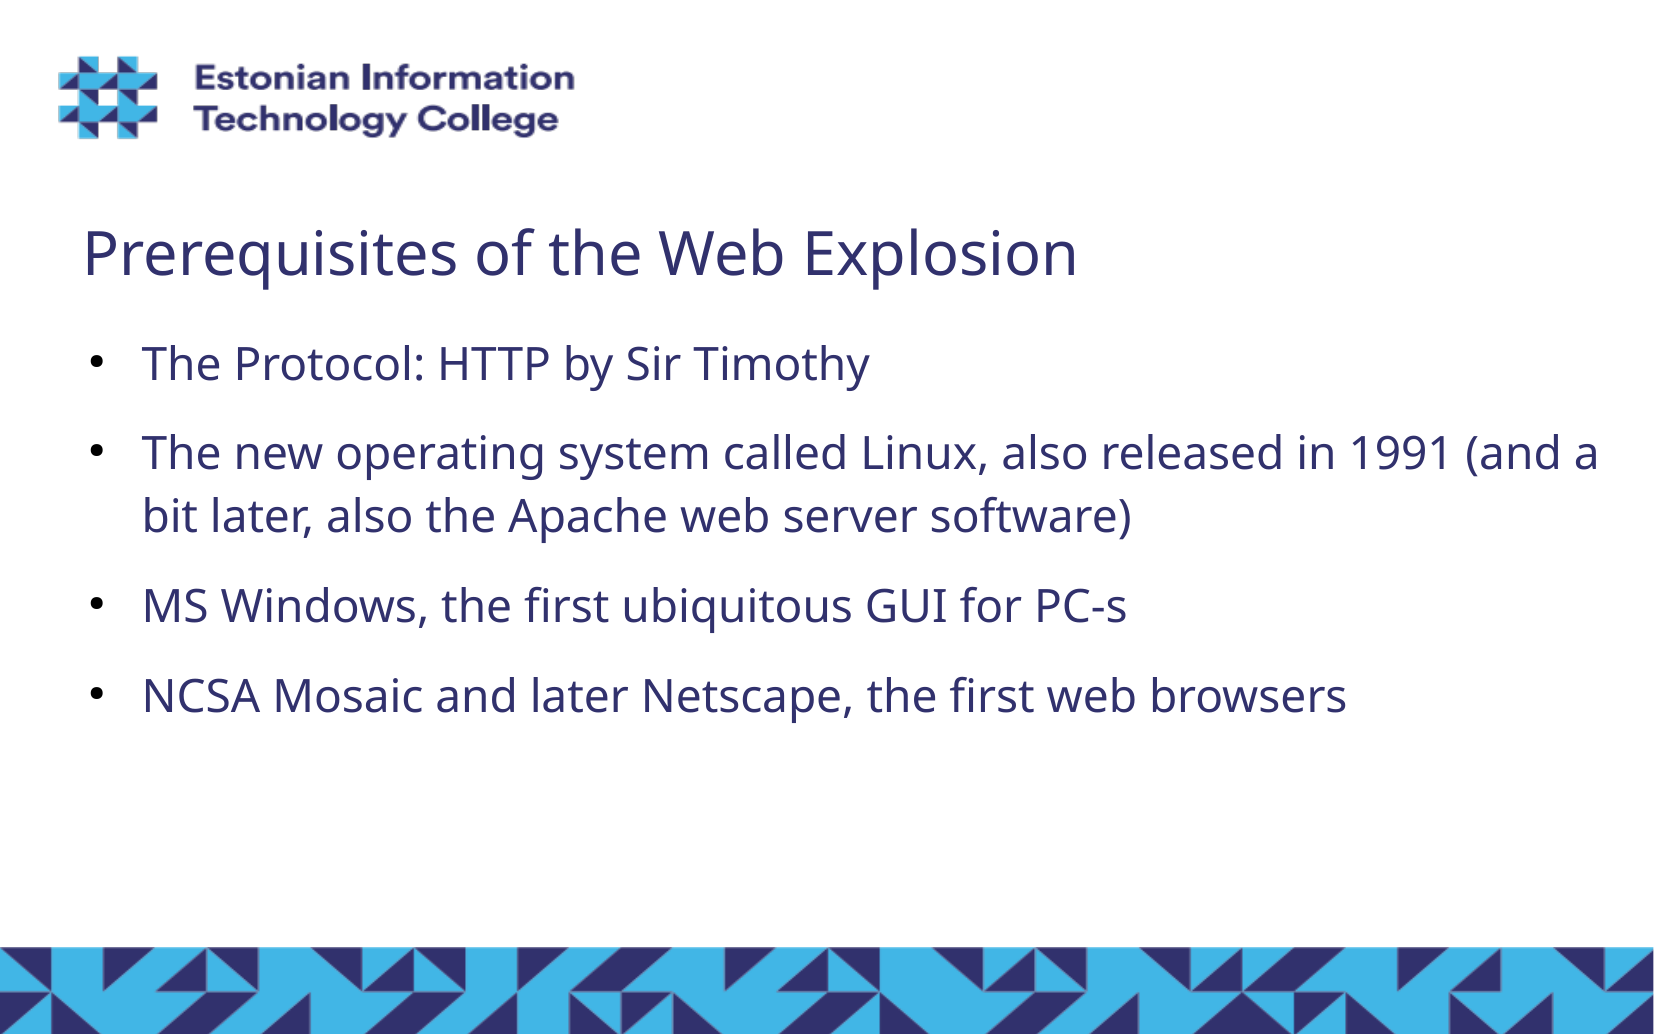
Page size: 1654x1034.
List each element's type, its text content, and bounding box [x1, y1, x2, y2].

title Prerequisites of the Web Explosion [82, 165, 1644, 338]
list The Protocol: HTTP by Sir Timothy The new operating system called Linux, also released in 1991 (and a bit later, also the Apache web server software) MS Windows, the first ubiquitous GUI for PC-s NCSA Mosaic and later Netscape, the first web browsers [70, 330, 1619, 922]
